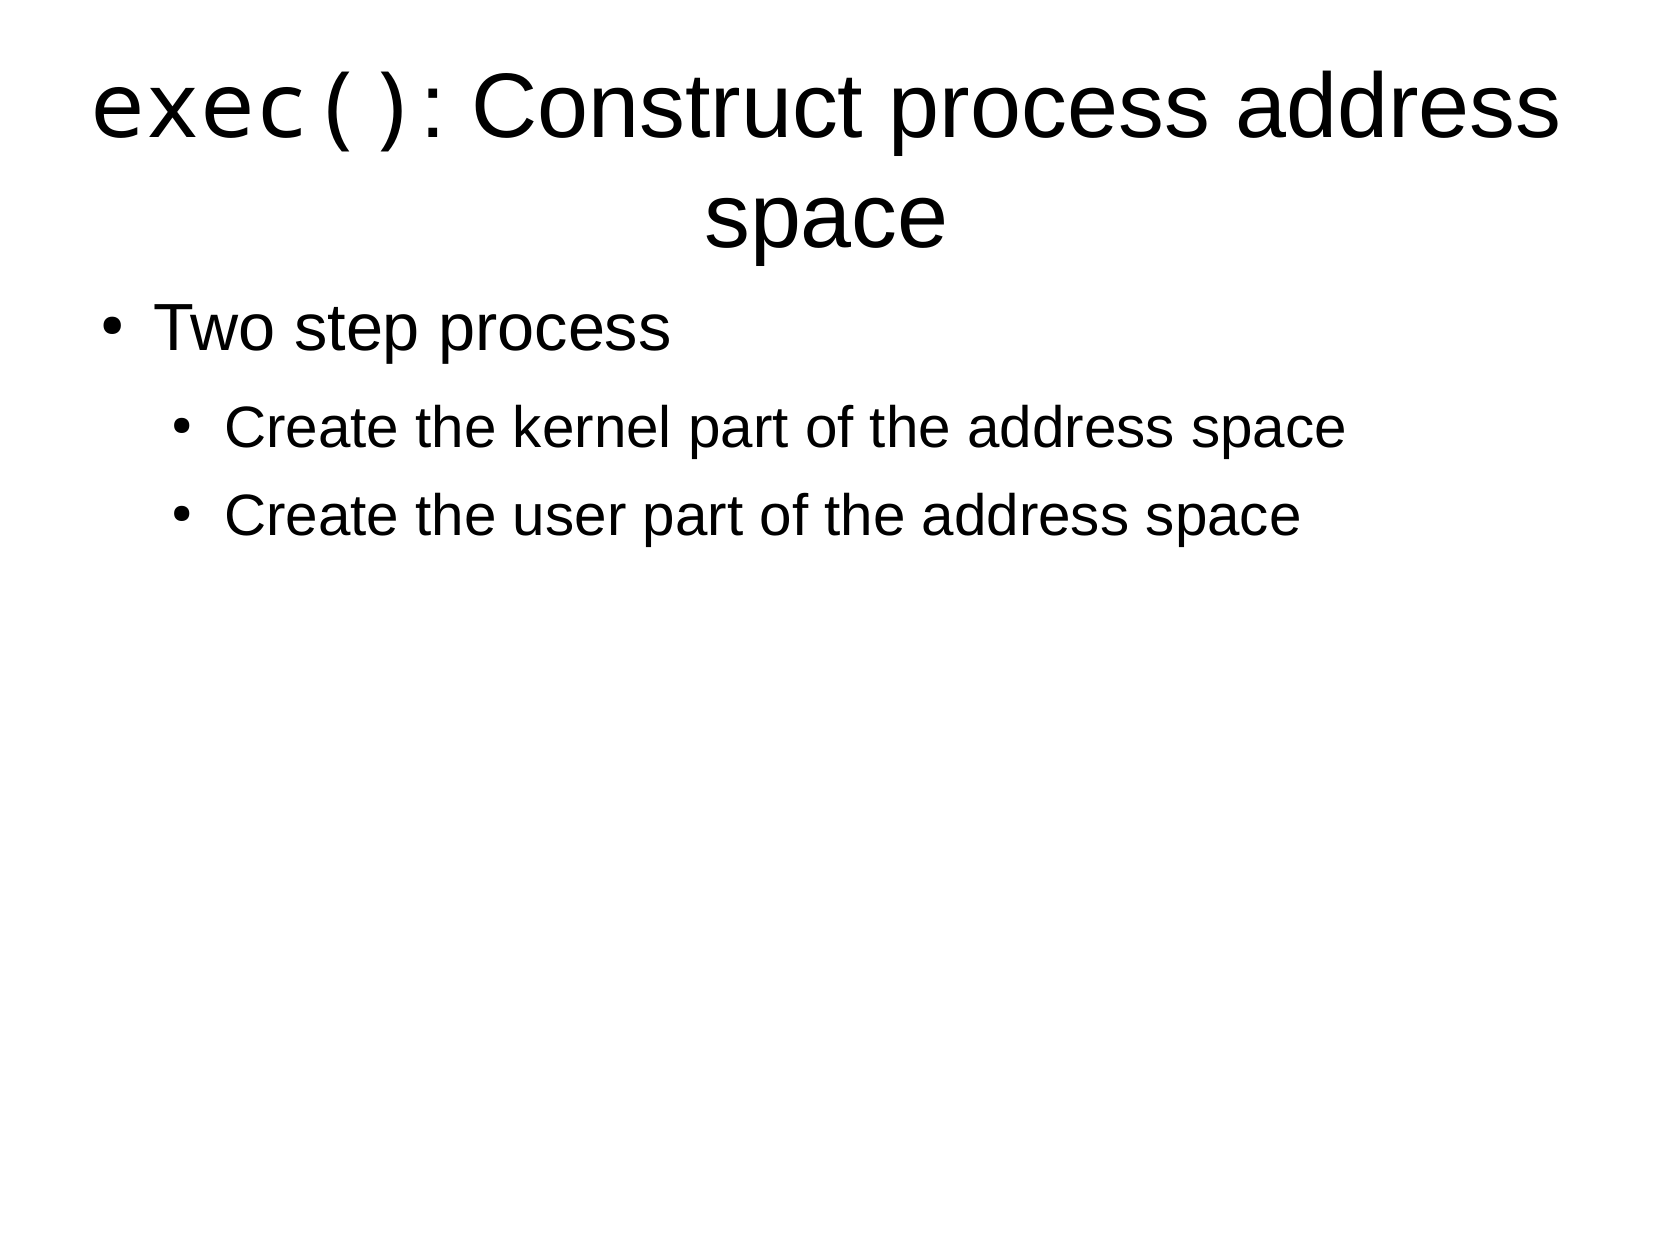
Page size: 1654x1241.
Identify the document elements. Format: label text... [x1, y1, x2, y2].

list Two step process Create the kernel part of the address space Create the user part of the address space [82, 290, 1571, 1010]
title exec(): Construct process address space [82, 40, 1571, 266]
